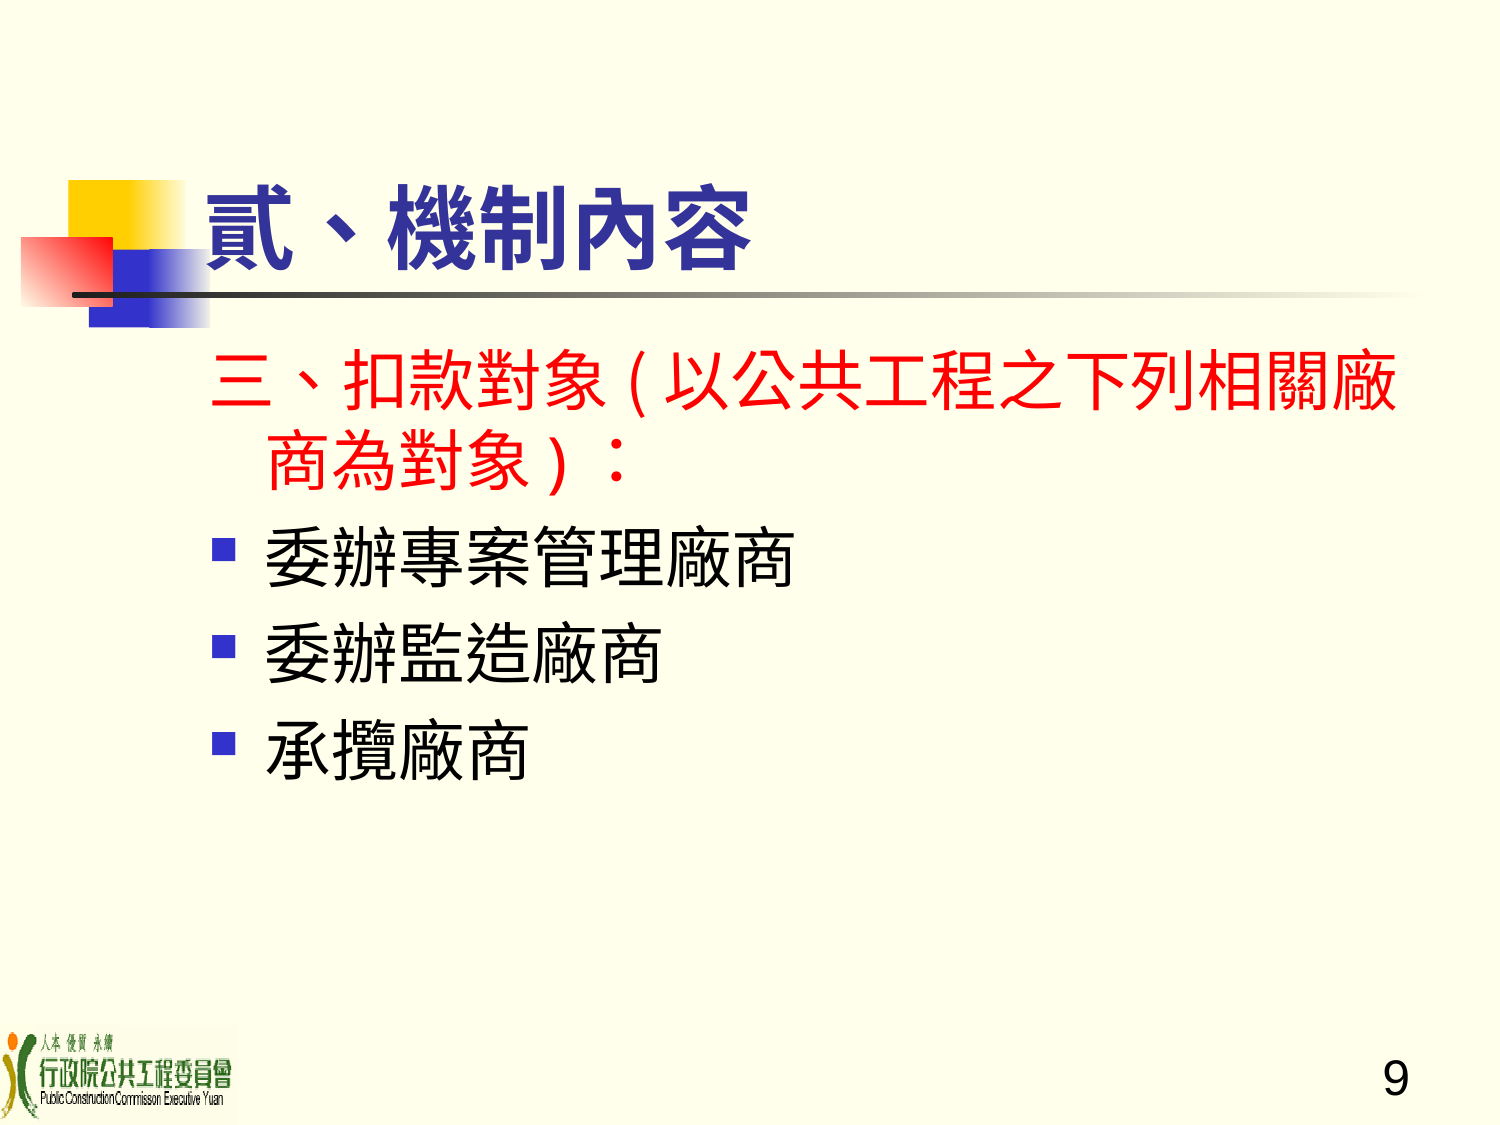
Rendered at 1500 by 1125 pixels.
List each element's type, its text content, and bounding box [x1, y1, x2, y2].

list 三、扣款對象(以公共工程之下列相關廠商為對象)： 委辦專案管理廠商 委辦監造廠商 承攬廠商 [193, 331, 1469, 1007]
title 貳、機制內容 [188, 101, 1468, 289]
picture [0, 1024, 238, 1125]
